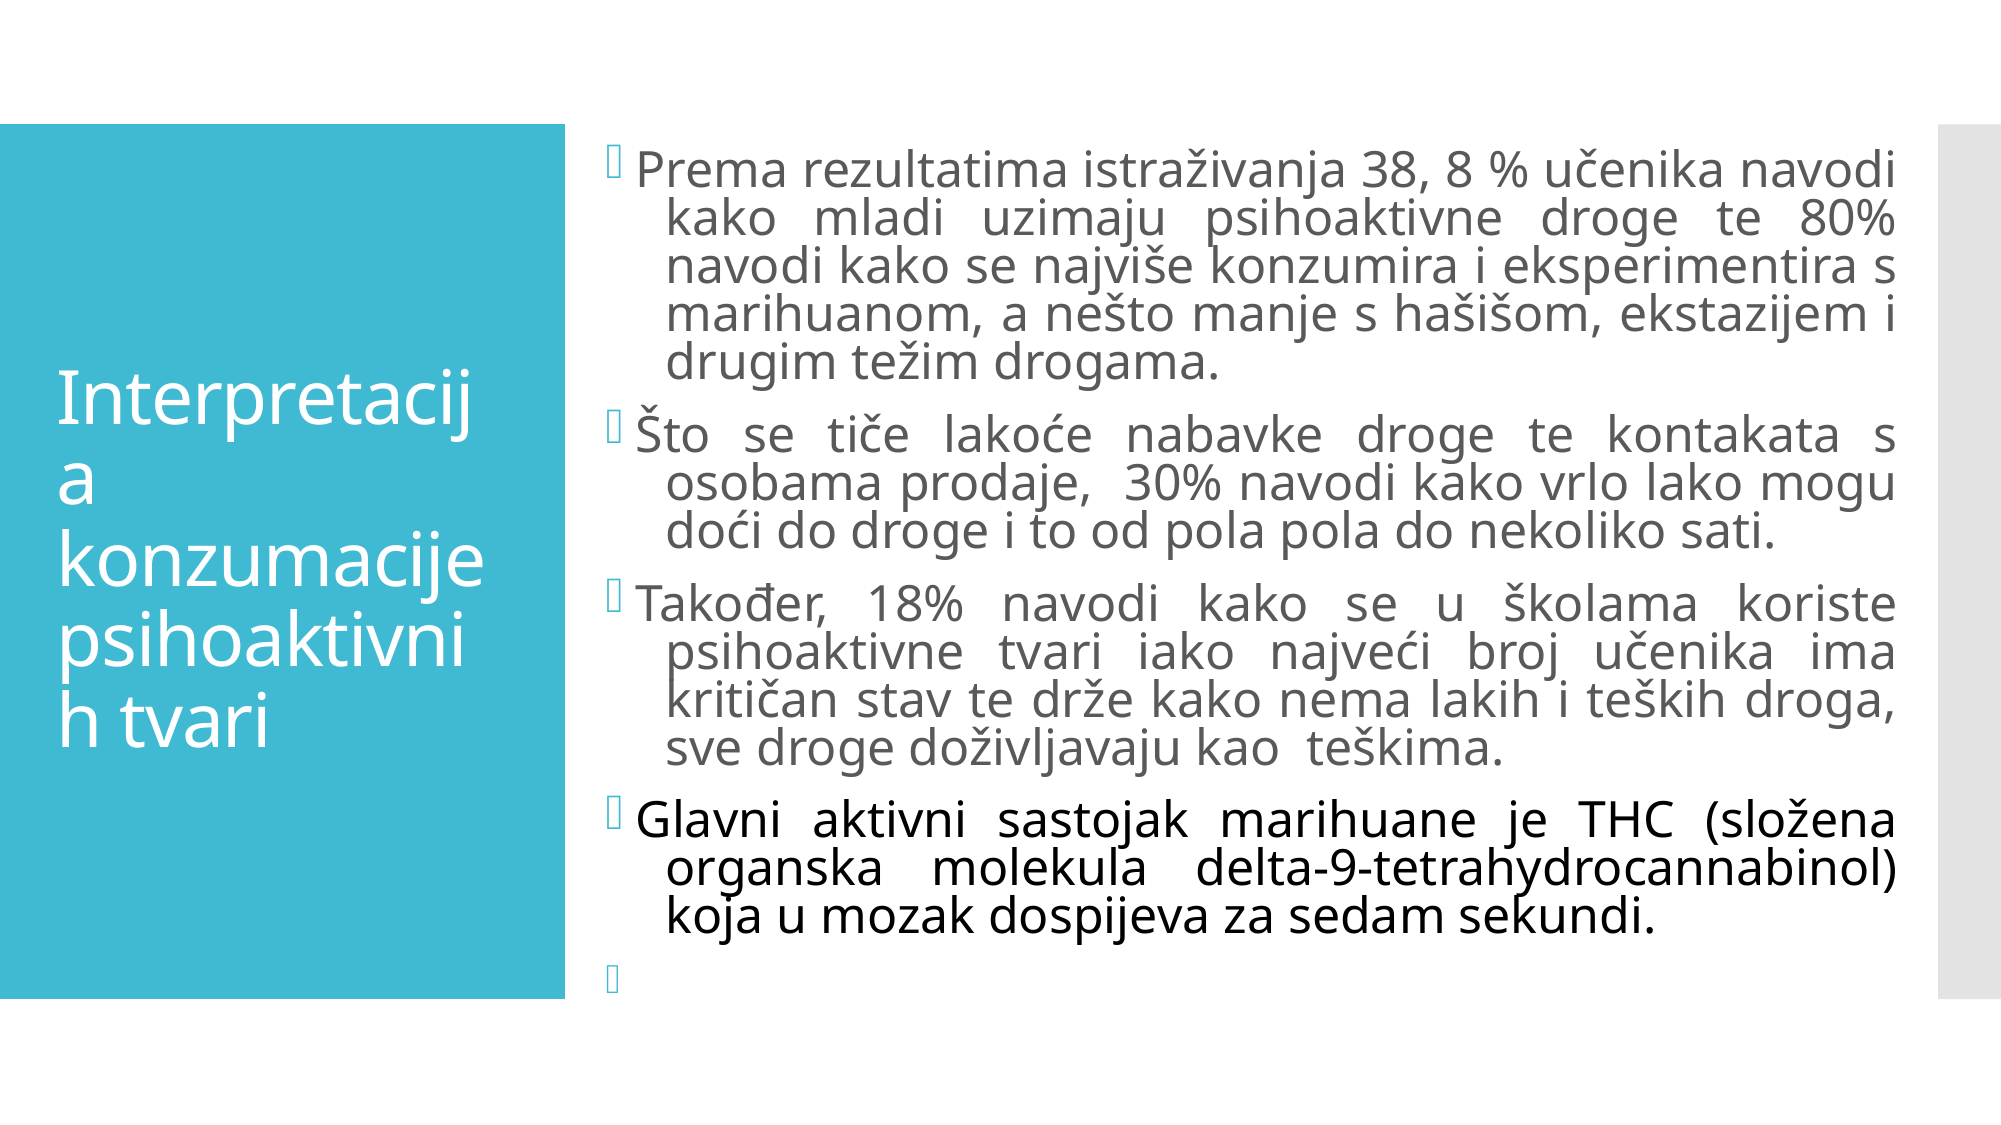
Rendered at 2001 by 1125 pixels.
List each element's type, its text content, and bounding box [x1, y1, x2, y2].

list Prema rezultatima istraživanja 38, 8 % učenika navodi kako mladi uzimaju psihoaktivne droge te 80% navodi kako se najviše konzumira i eksperimentira s marihuanom, a nešto manje s hašišom, ekstazijem i drugim težim drogama. Što se tiče lakoće nabavke droge te kontakata s osobama prodaje, 30% navodi kako vrlo lako mogu doći do droge i to od pola pola do nekoliko sati. Također, 18% navodi kako se u školama koriste psihoaktivne tvari iako najveći broj učenika ima kritičan stav te drže kako nema lakih i teških droga, sve droge doživljavaju kao teškima. Glavni aktivni sastojak marihuane je THC (složena organska molekula delta-9-tetrahydrocannabinol) koja u mozak dospijeva za sedam sekundi. [590, 141, 1914, 982]
title Interpretacija konzumacije psihoaktivnih tvari [41, 184, 526, 940]
